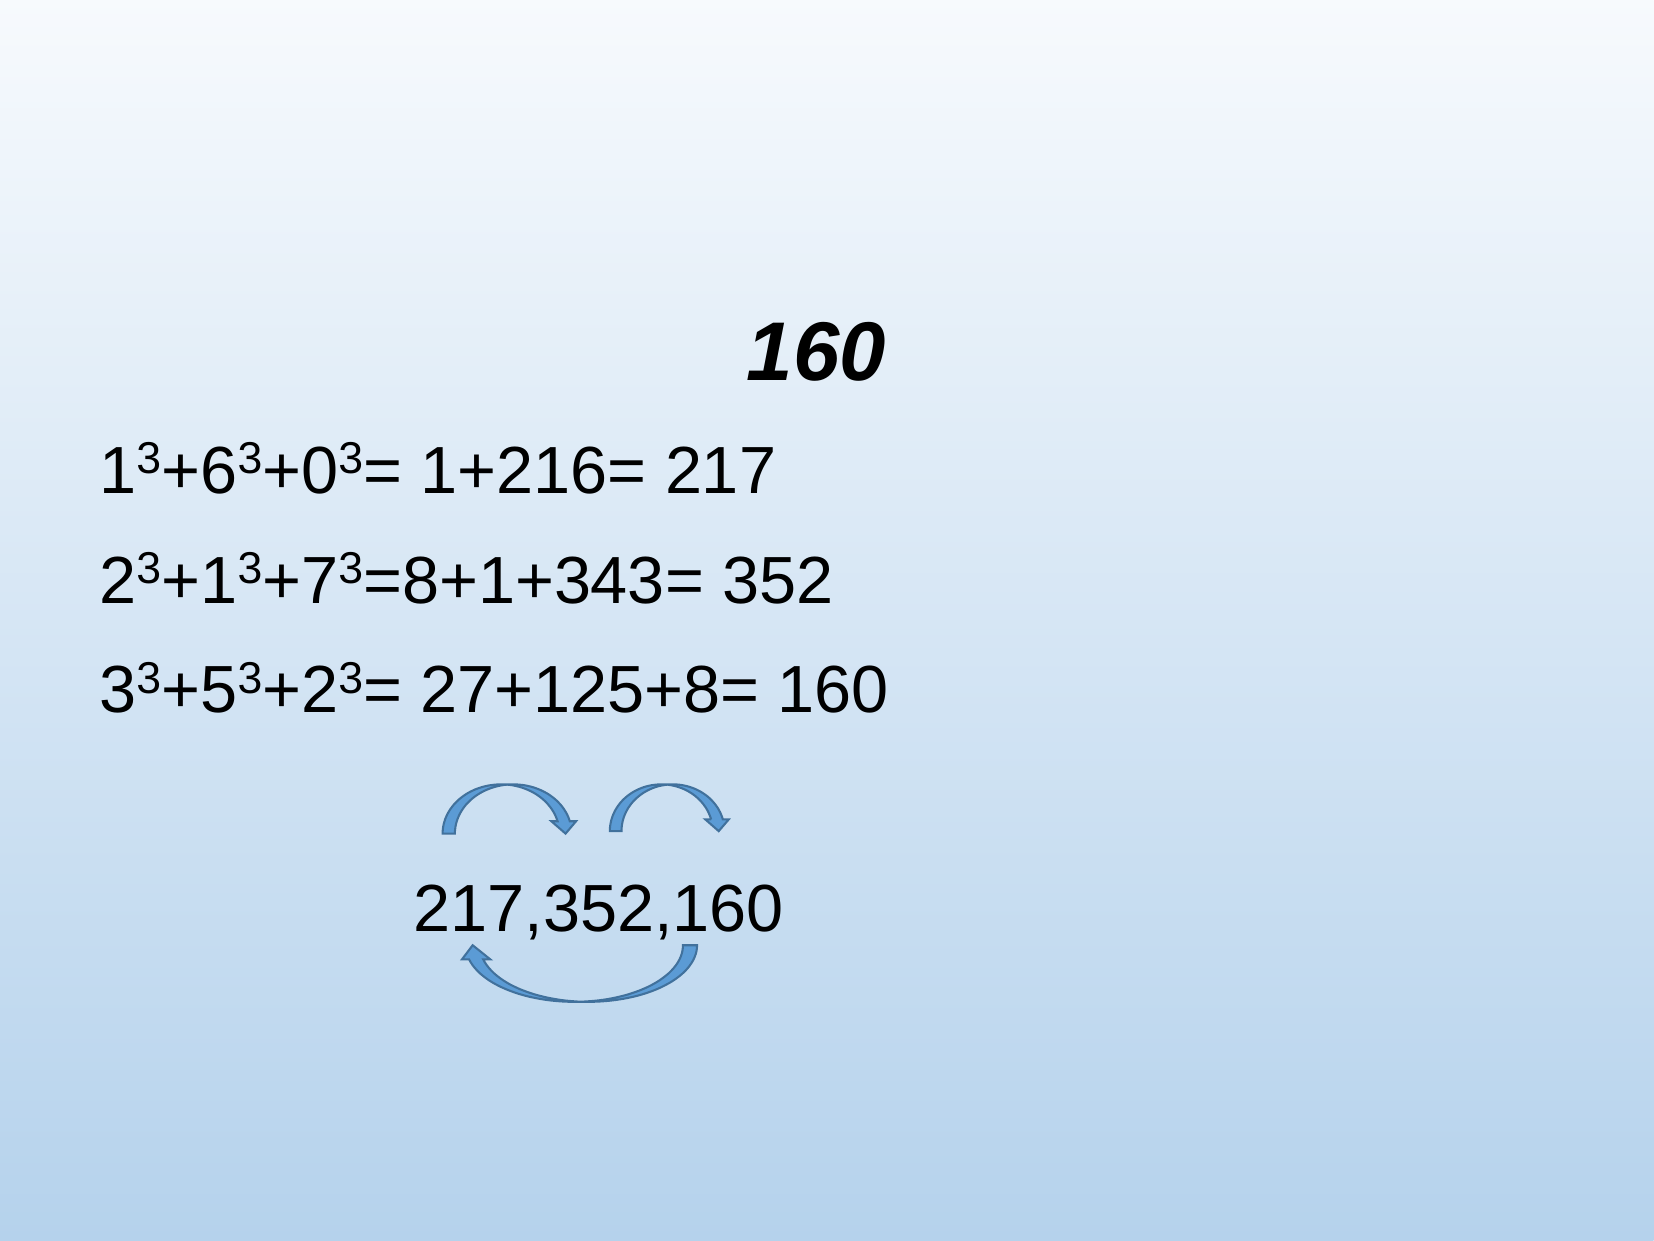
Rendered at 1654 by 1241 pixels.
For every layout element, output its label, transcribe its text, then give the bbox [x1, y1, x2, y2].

text_box [609, 784, 729, 832]
text_box [461, 945, 698, 1002]
list 160 13+63+03= 1+216= 217 23+13+73=8+1+343= 352 33+53+23= 27+125+8= 160 217,352,160 [99, 297, 1588, 1116]
text_box [442, 784, 577, 834]
